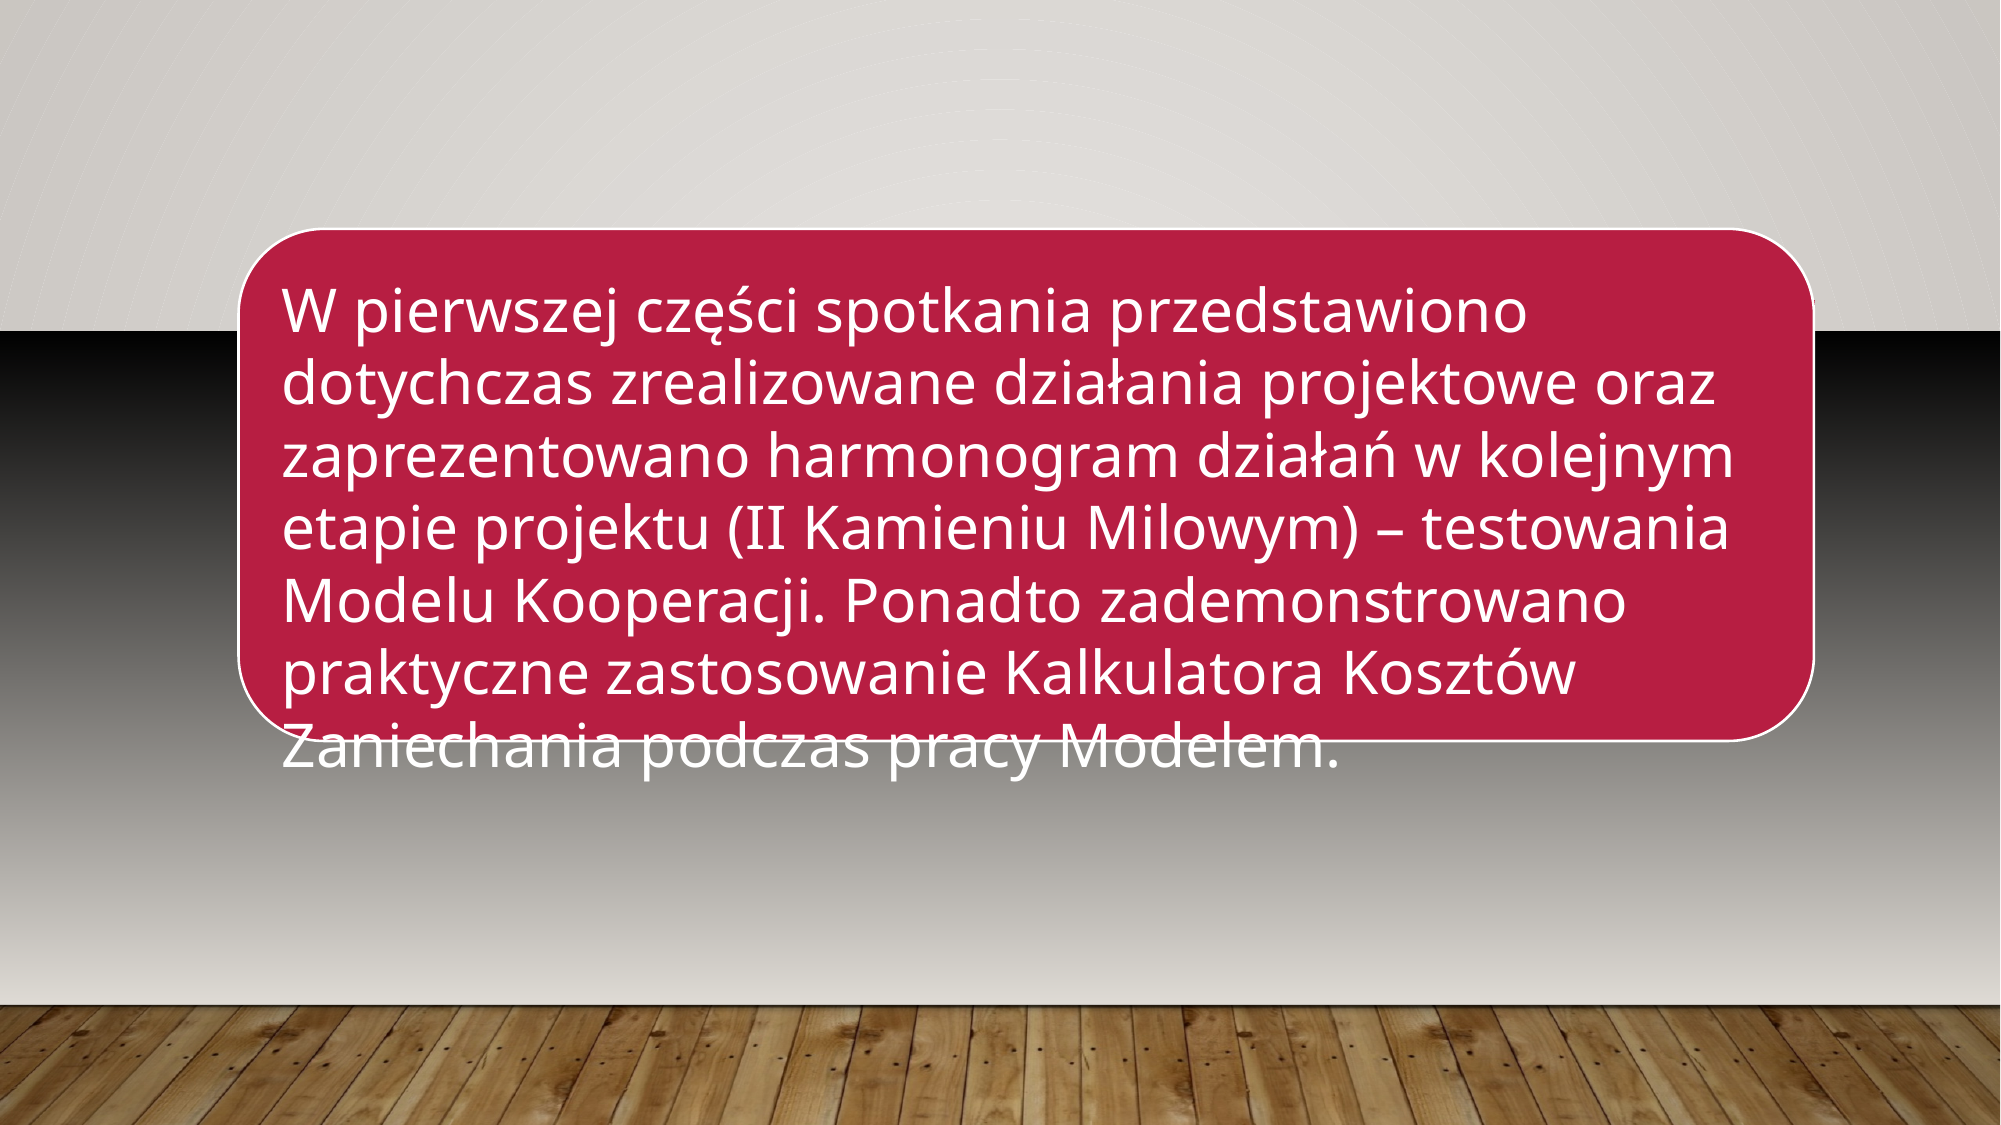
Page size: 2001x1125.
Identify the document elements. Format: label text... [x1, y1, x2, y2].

text_box W pierwszej części spotkania przedstawiono dotychczas zrealizowane działania projektowe oraz zaprezentowano harmonogram działań w kolejnym etapie projektu (II Kamieniu Milowym) – testowania Modelu Kooperacji. Ponadto zademonstrowano praktyczne zastosowanie Kalkulatora Kosztów Zaniechania podczas pracy Modelem. [238, 228, 1814, 741]
